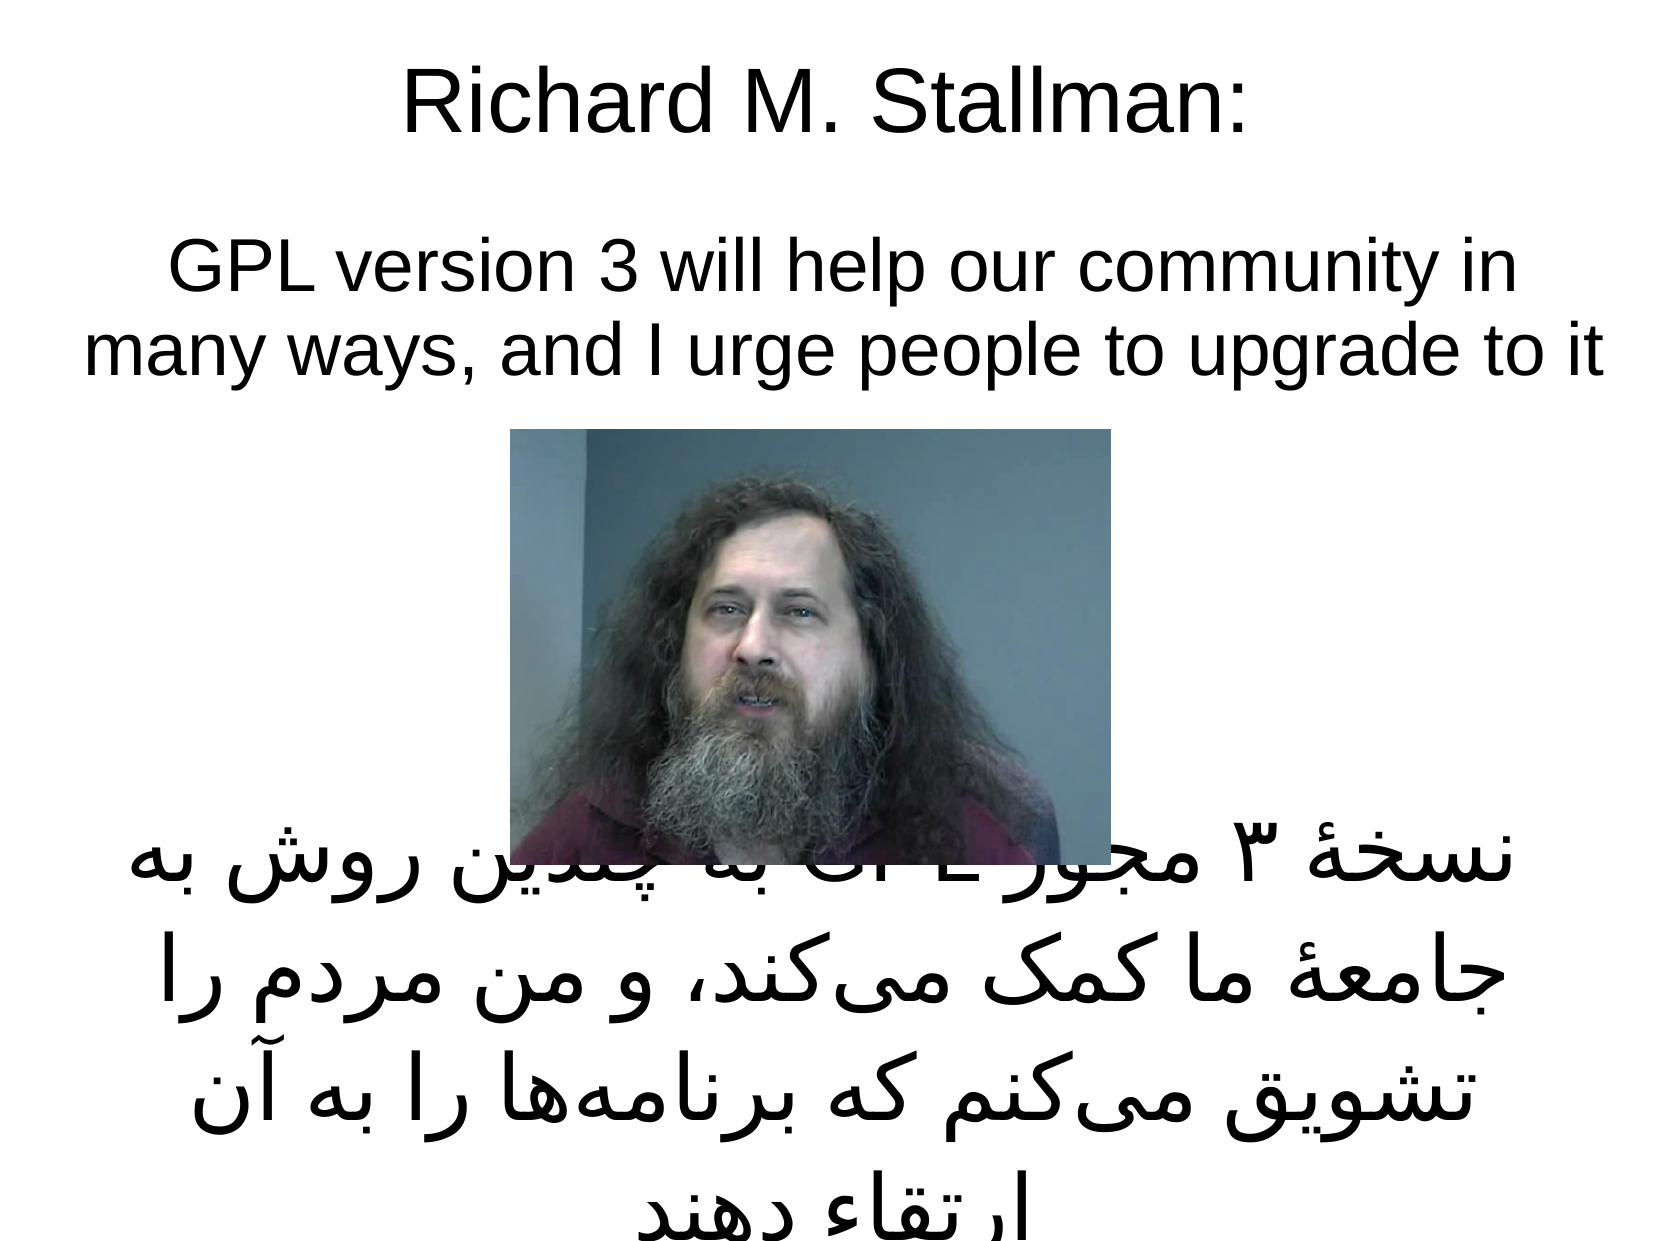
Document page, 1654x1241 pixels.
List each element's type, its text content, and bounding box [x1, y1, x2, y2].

title نسخهٔ ۳ مجوز GPL به چندین روش به جامعهٔ ما کمک می‌کند، و من مردم را تشویق می‌کنم که برنامه‌ها را به آن ارتقاء دهند [90, 909, 1579, 1167]
title GPL version 3 will help our community in many ways, and I urge people to upgrade to it [67, 204, 1621, 412]
picture [510, 429, 1111, 865]
title Richard M. Stallman: [82, 21, 1571, 181]
